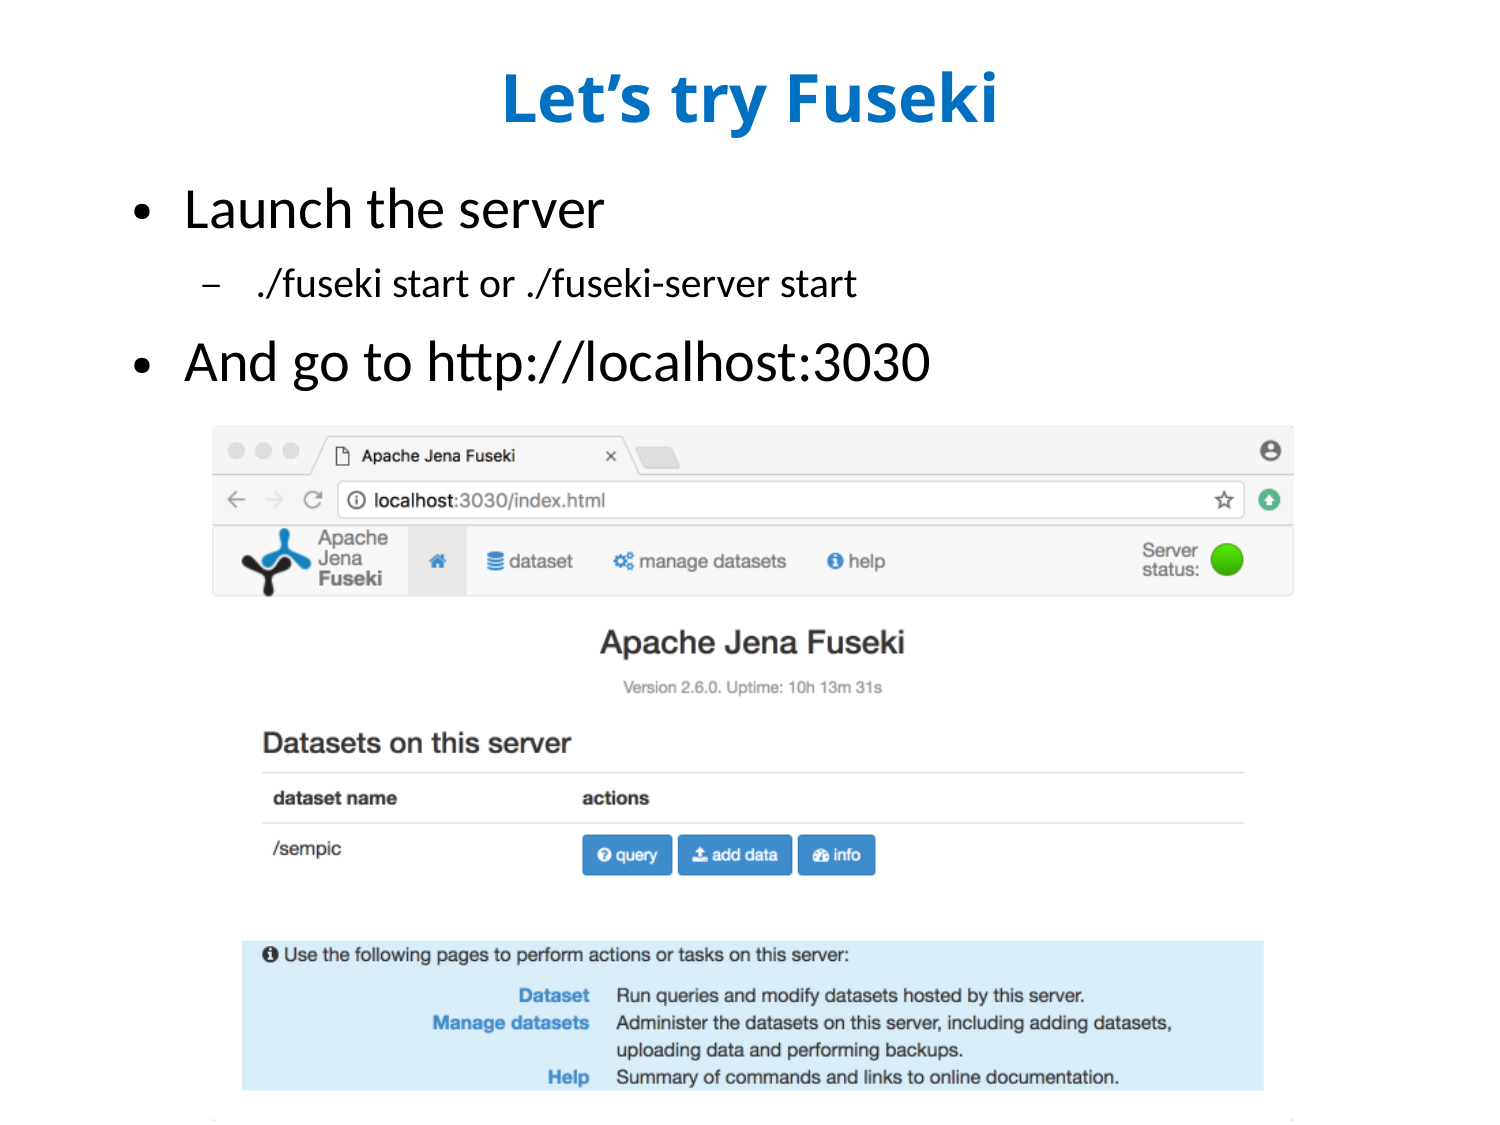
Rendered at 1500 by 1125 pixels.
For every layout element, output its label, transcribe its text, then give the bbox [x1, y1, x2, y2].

picture [212, 425, 1294, 1123]
title Let’s try Fuseki [75, 45, 1425, 149]
list Launch the server ./fuseki start or ./fuseki-server start And go to http://localhost:3030 [113, 184, 1387, 1005]
